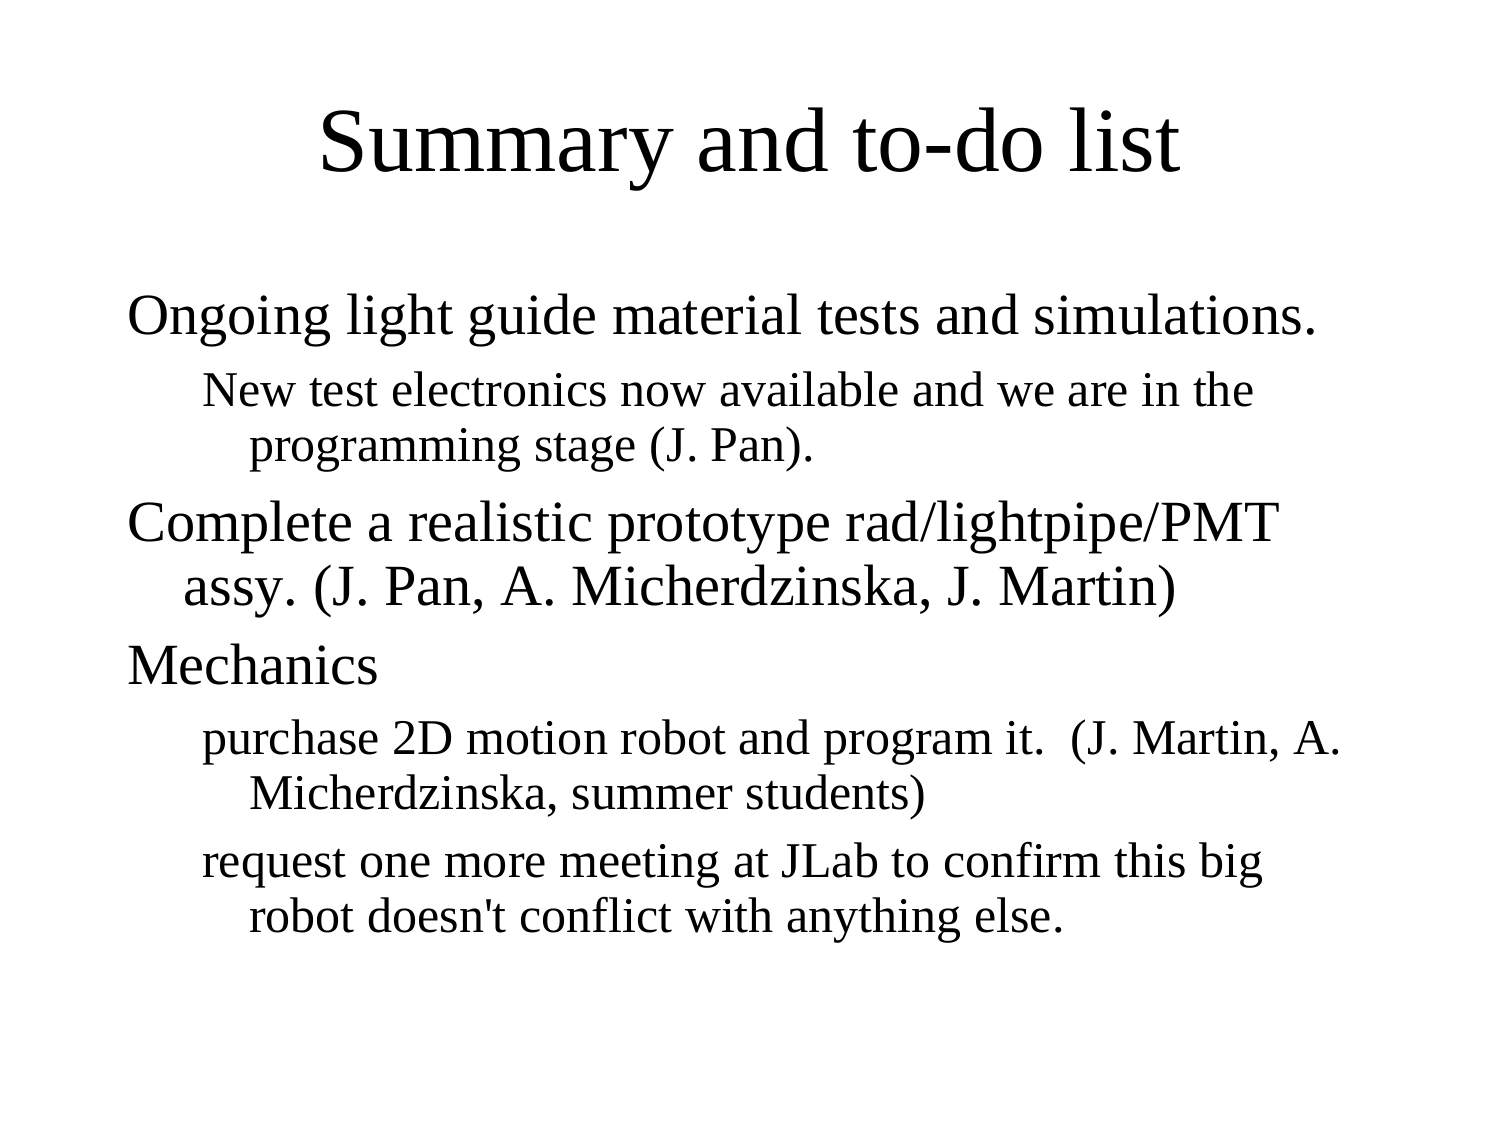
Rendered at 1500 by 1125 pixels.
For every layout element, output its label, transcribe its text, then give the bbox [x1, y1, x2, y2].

list Ongoing light guide material tests and simulations. New test electronics now available and we are in the programming stage (J. Pan). Complete a realistic prototype rad/lightpipe/PMT assy. (J. Pan, A. Micherdzinska, J. Martin) Mechanics purchase 2D motion robot and program it. (J. Martin, A. Micherdzinska, summer students) request one more meeting at JLab to confirm this big robot doesn't conflict with anything else. [112, 275, 1388, 1076]
title Summary and to-do list [112, 46, 1388, 235]
